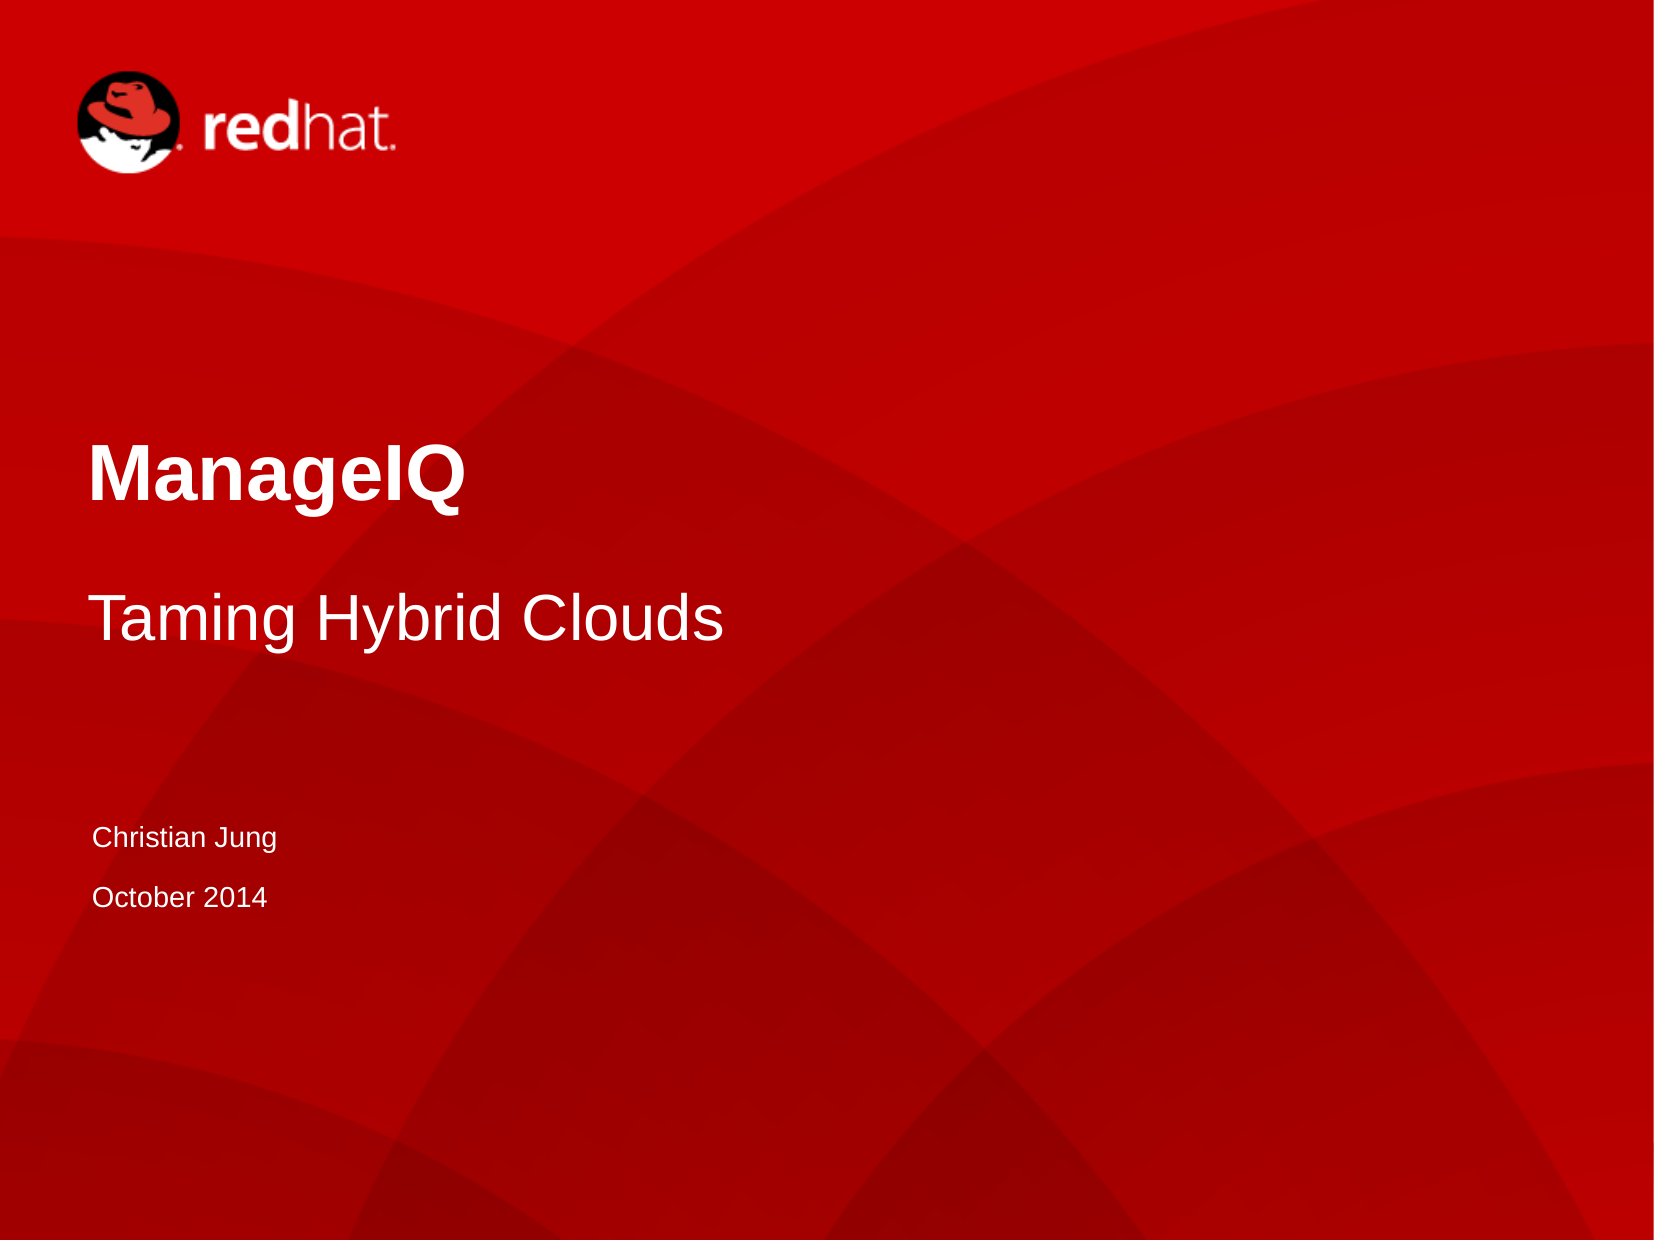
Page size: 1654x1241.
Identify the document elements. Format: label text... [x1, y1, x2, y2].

title ManageIQ Taming Hybrid Clouds [86, 394, 1575, 623]
text_box Christian Jung October 2014 [77, 855, 890, 942]
picture [0, 0, 1654, 1241]
